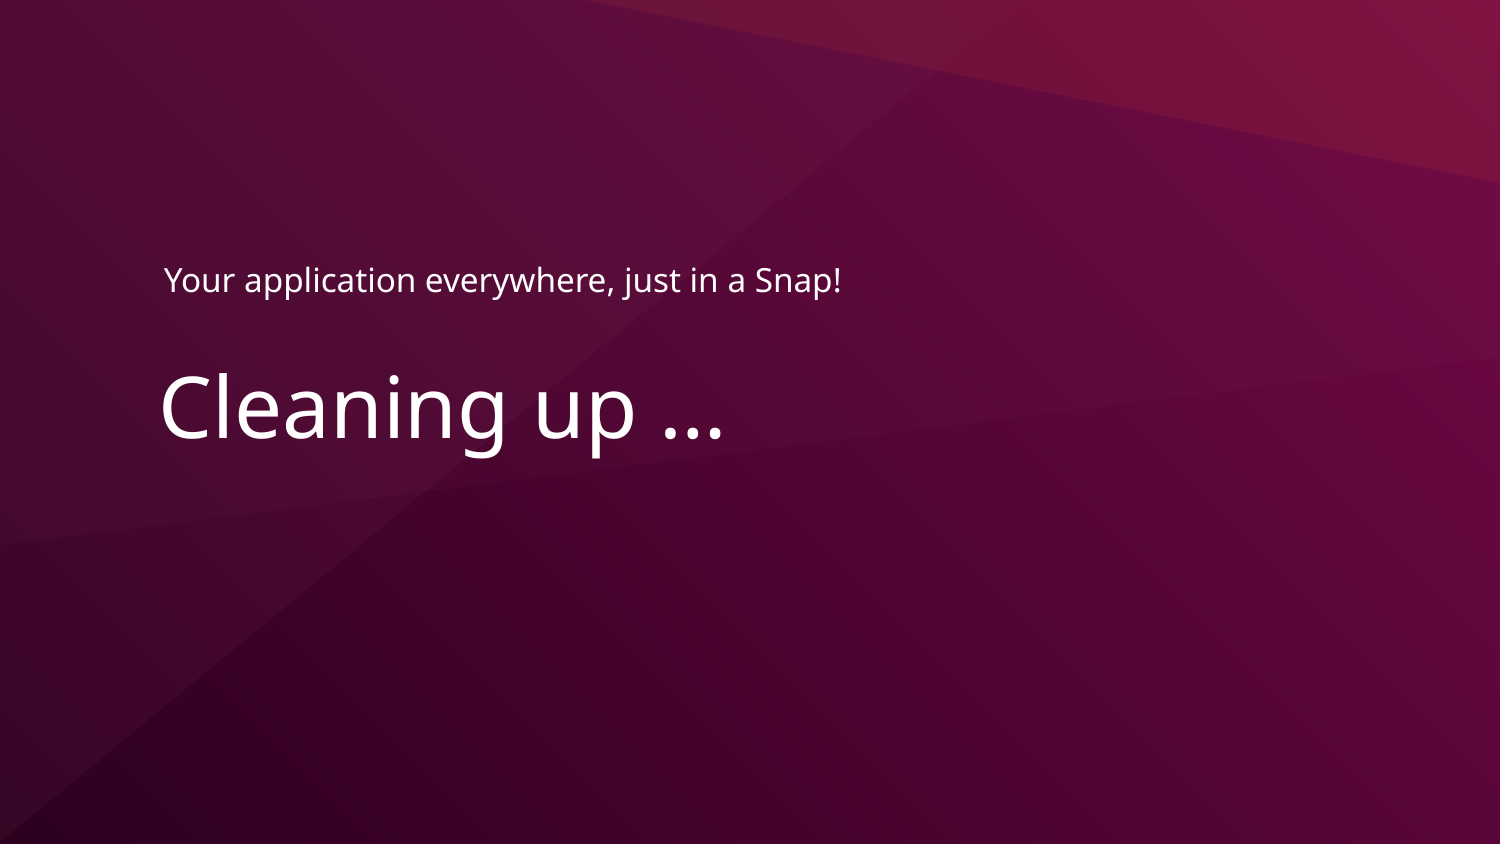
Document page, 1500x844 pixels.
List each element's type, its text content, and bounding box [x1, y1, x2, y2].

subtitle Your application everywhere, just in a Snap! [163, 259, 940, 324]
title Cleaning up … [158, 352, 1378, 607]
